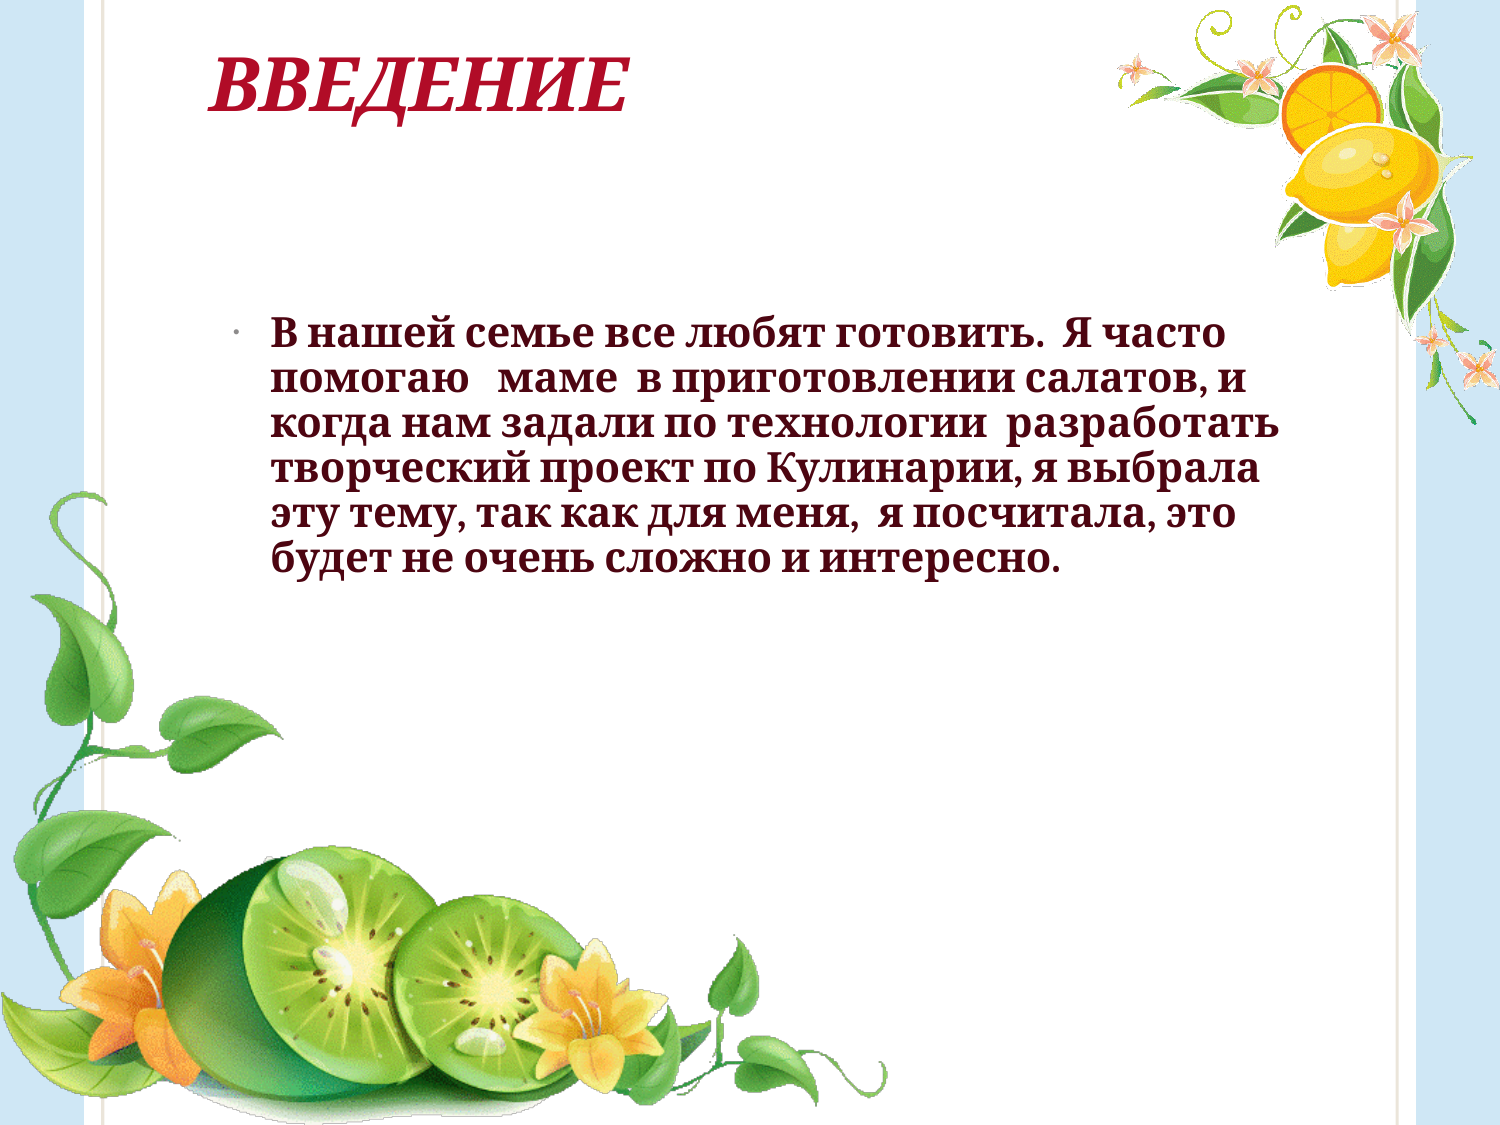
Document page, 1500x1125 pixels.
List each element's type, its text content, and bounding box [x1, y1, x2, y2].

list В нашей семье все любят готовить. Я часто помогаю маме в приготовлении салатов, и когда нам задали по технологии разработать творческий проект по Кулинарии, я выбрала эту тему, так как для меня, я посчитала, это будет не очень сложно и интересно. [210, 304, 1337, 1048]
picture [0, 465, 903, 1125]
picture [1114, 0, 1500, 428]
title ВВЕДЕНИЕ [194, 42, 1321, 231]
